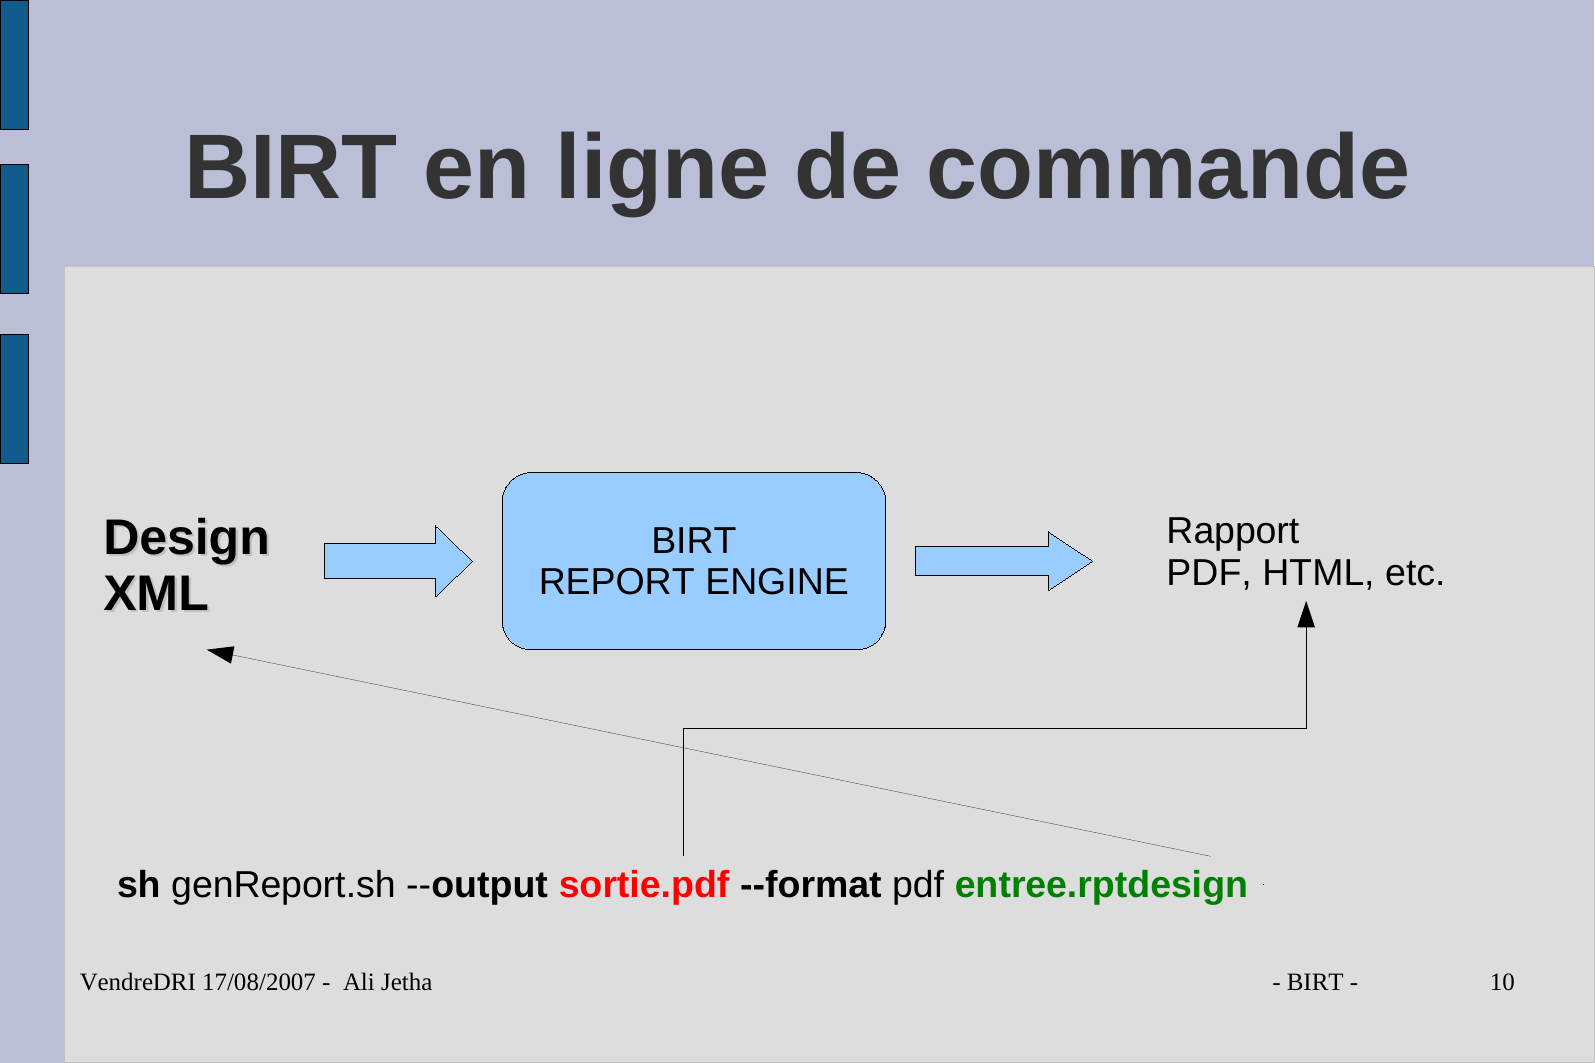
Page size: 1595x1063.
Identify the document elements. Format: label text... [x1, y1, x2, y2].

text_box BIRT REPORT ENGINE [502, 472, 886, 650]
text_box Design XML [88, 501, 443, 629]
title BIRT en ligne de commande [117, 59, 1479, 274]
text_box Rapport PDF, HTML, etc. [1151, 502, 1461, 601]
text_box [324, 525, 473, 597]
text_box sh genReport.sh --output sortie.pdf --format pdf entree.rptdesign [102, 856, 1264, 914]
text_box [915, 531, 1093, 591]
